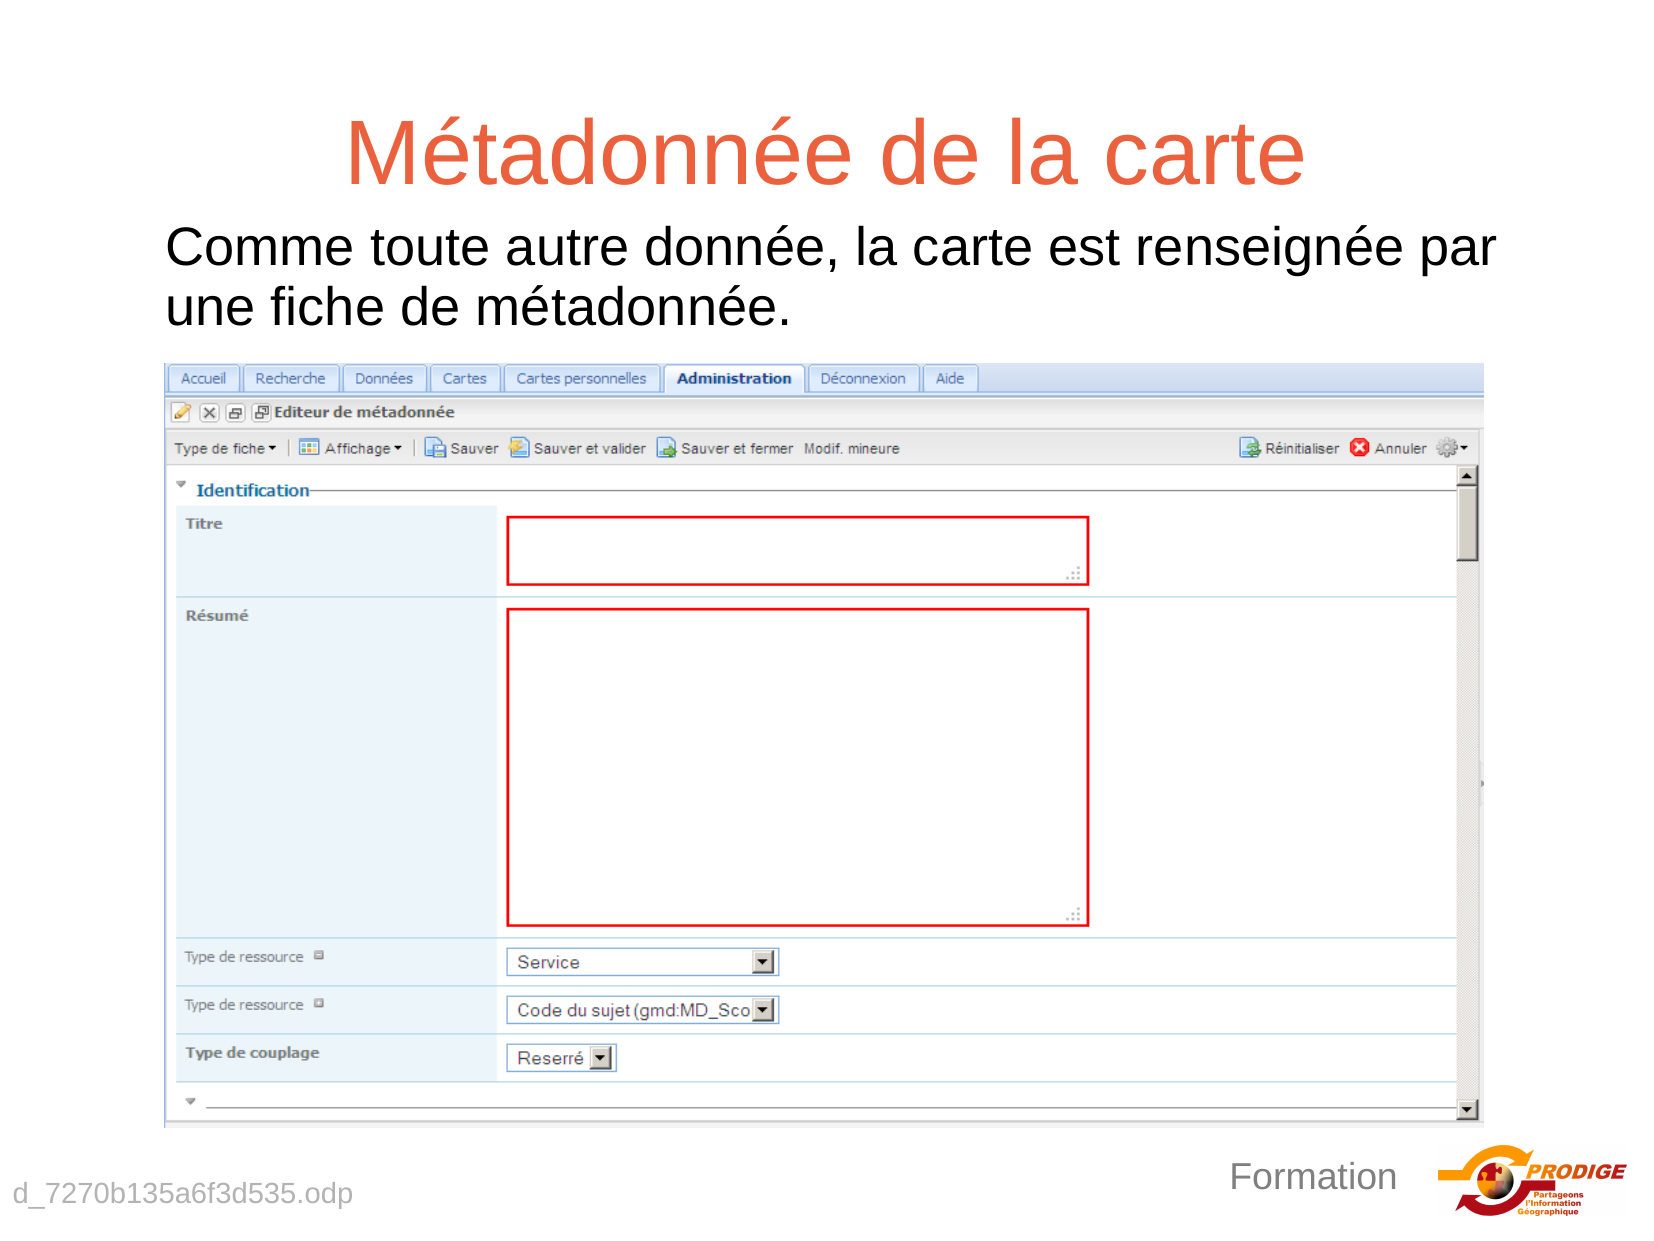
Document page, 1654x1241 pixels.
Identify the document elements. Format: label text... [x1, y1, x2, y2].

title Métadonnée de la carte [82, 56, 1571, 250]
subtitle Comme toute autre donnée, la carte est renseignée par une fiche de métadonnée. [165, 147, 1501, 407]
picture [164, 363, 1484, 1128]
picture [1438, 1145, 1627, 1216]
